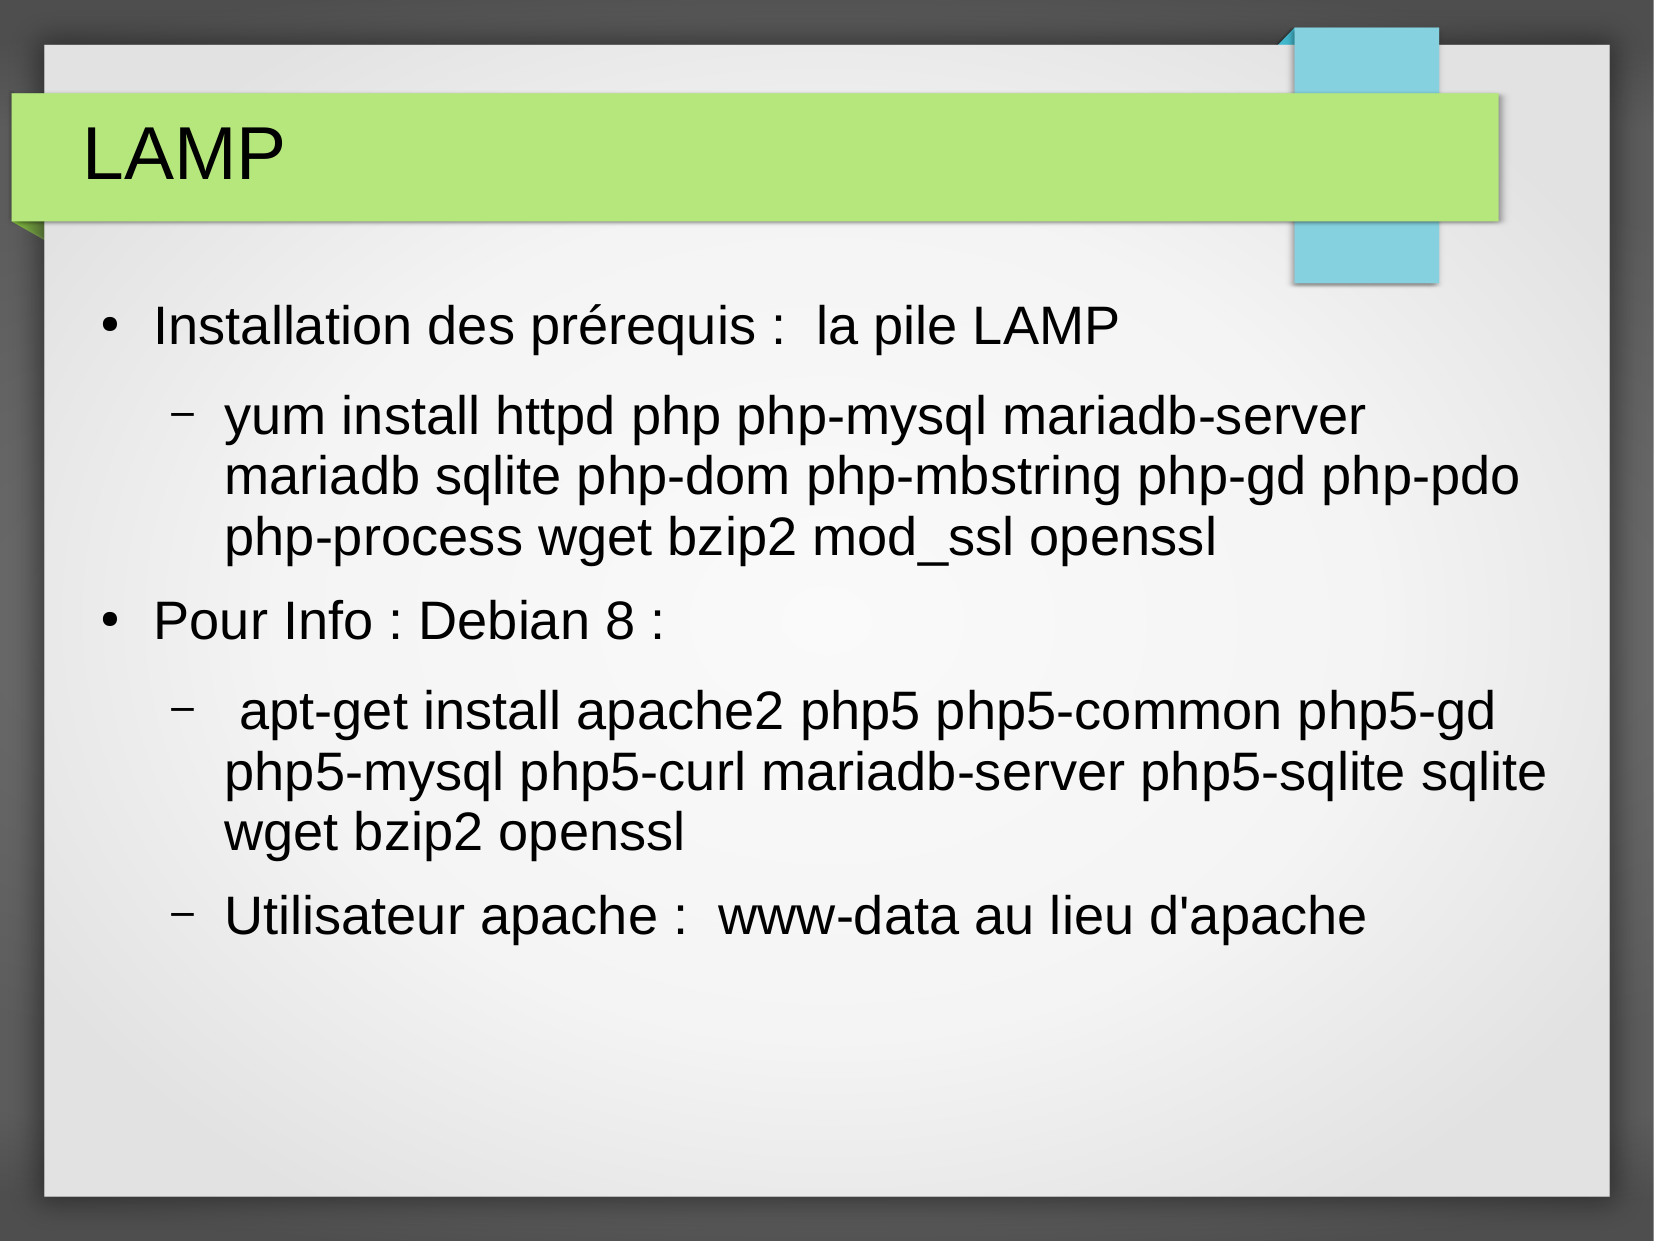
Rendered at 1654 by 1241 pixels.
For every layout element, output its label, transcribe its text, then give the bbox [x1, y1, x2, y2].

list Installation des prérequis : la pile LAMP yum install httpd php php-mysql mariadb-server mariadb sqlite php-dom php-mbstring php-gd php-pdo php-process wget bzip2 mod_ssl openssl Pour Info : Debian 8 : apt-get install apache2 php5 php5-common php5-gd php5-mysql php5-curl mariadb-server php5-sqlite sqlite wget bzip2 openssl Utilisateur apache : www-data au lieu d'apache [82, 295, 1571, 1158]
title LAMP [82, 94, 1264, 213]
picture [0, 0, 1654, 1241]
